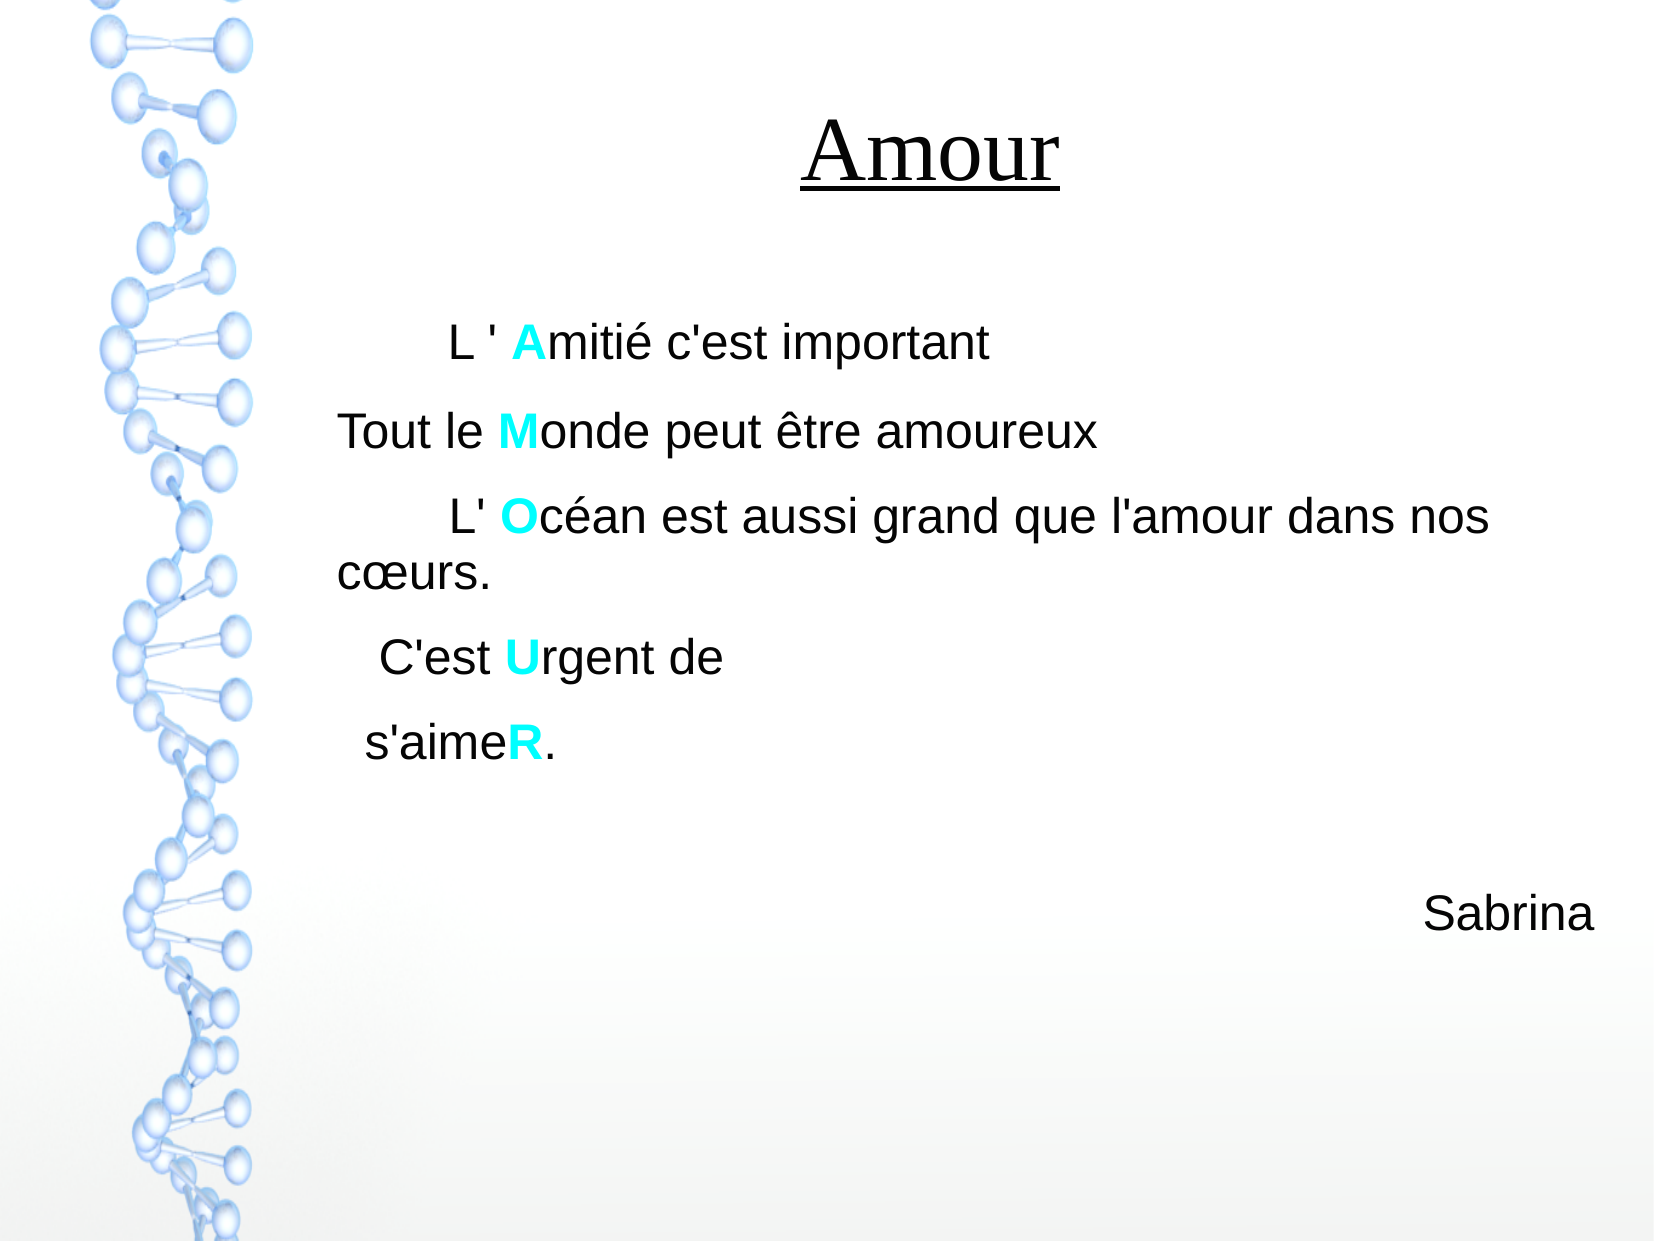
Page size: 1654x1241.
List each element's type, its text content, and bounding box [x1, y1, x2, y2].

title Amour [265, 47, 1595, 252]
picture [0, 0, 1654, 1241]
list L ' Amitié c'est important Tout le Monde peut être amoureux L' Océan est aussi grand que l'amour dans nos cœurs. C'est Urgent de s'aimeR. Sabrina [265, 299, 1595, 1019]
